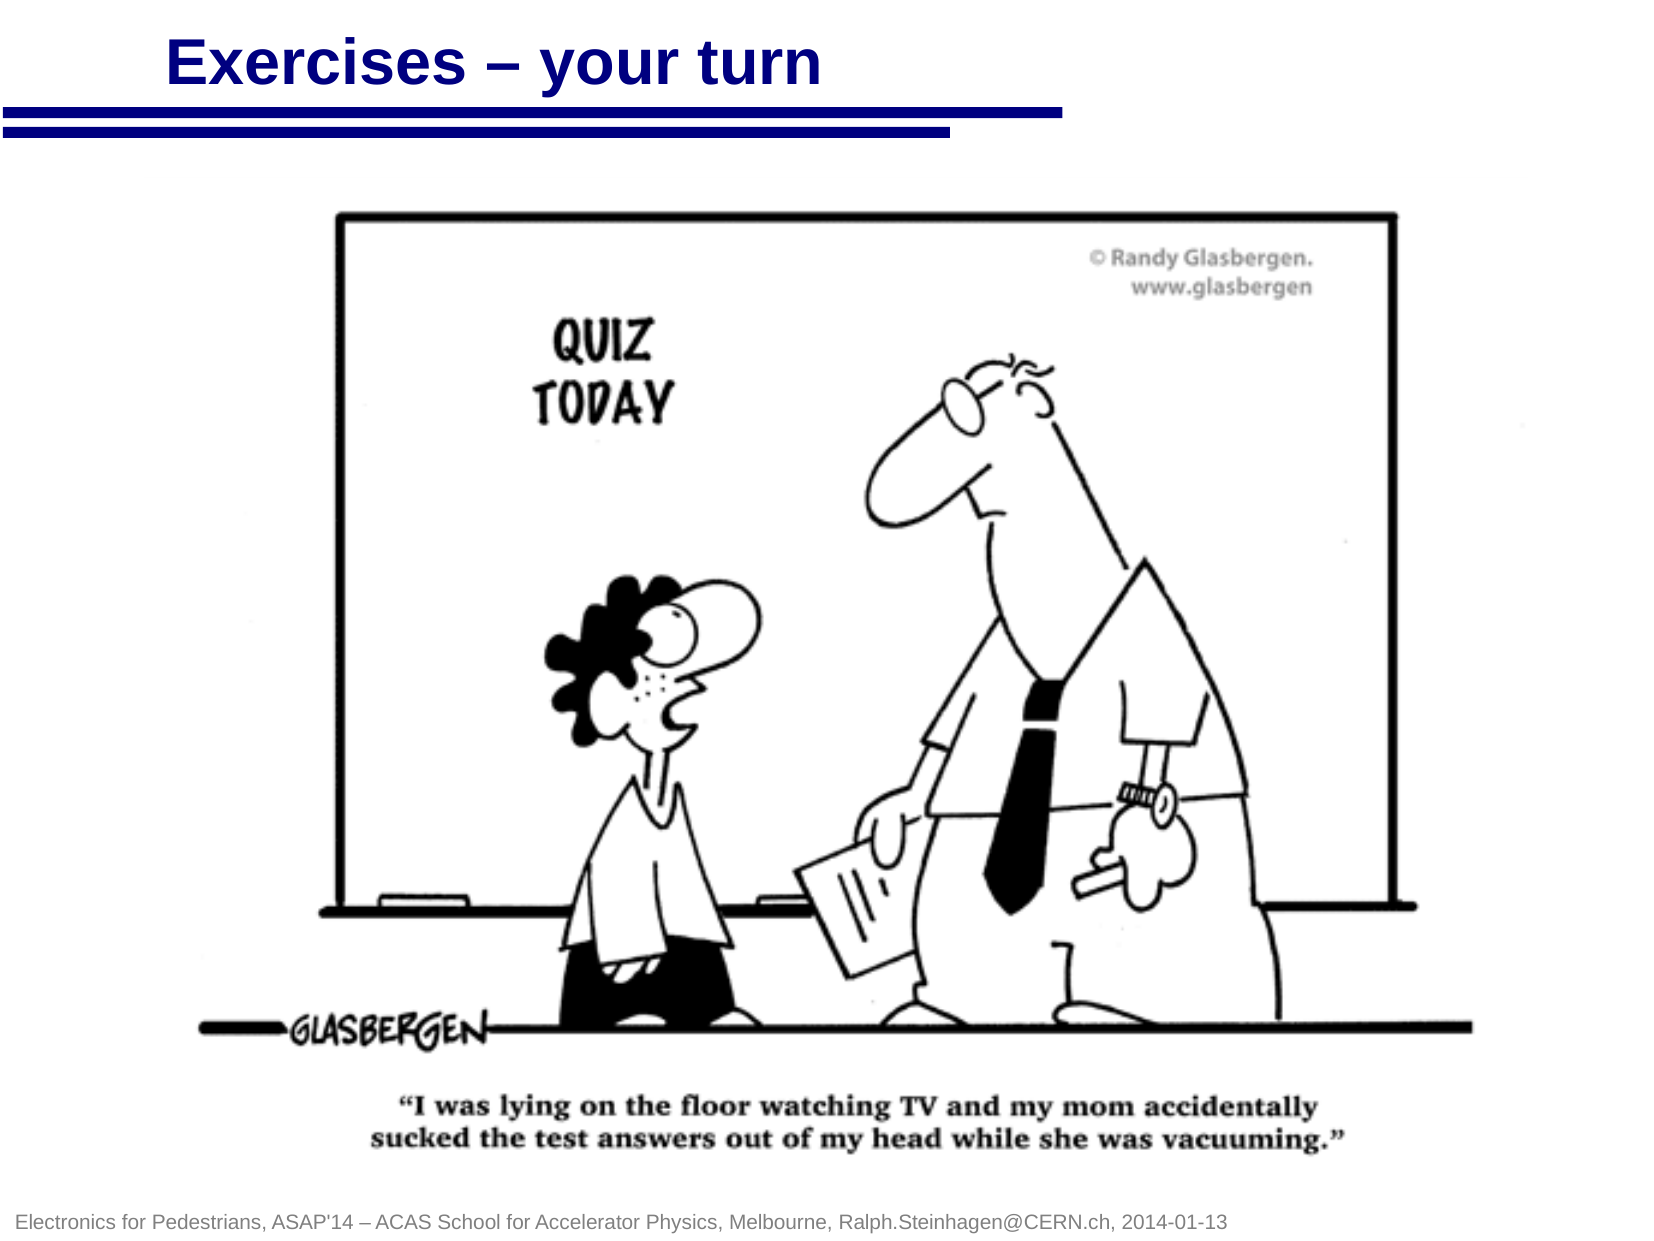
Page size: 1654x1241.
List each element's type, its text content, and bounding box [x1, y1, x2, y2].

title Exercises – your turn [165, 0, 1323, 124]
picture [144, 176, 1528, 1210]
